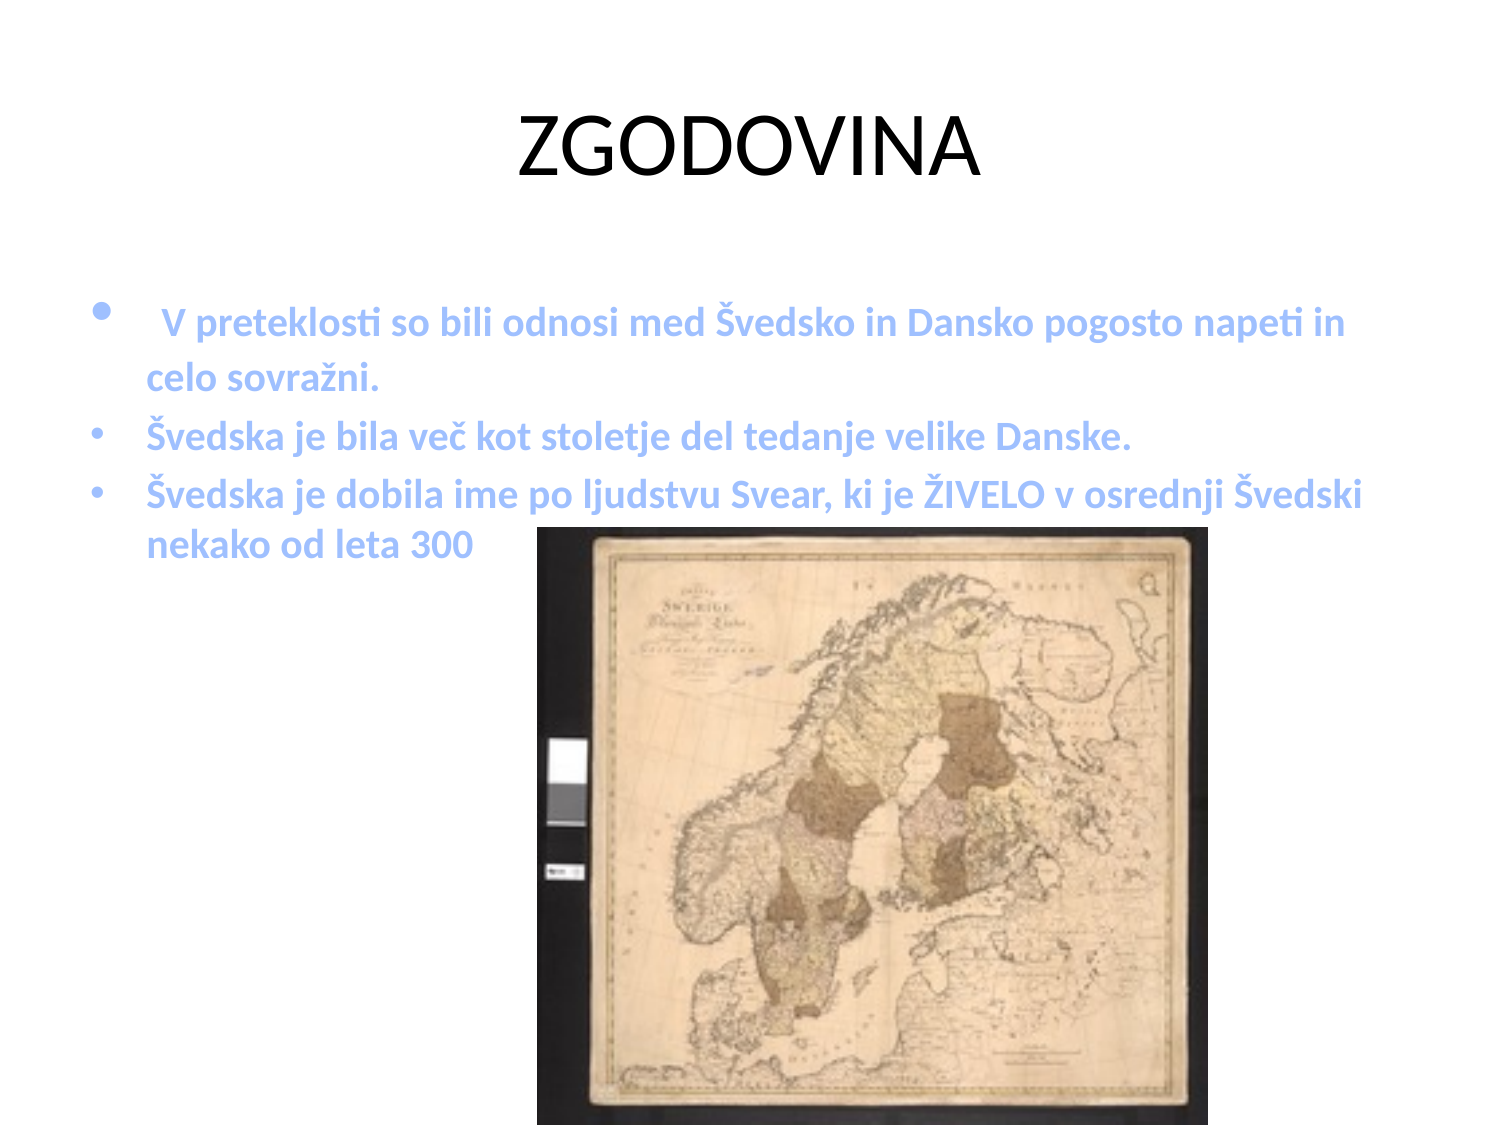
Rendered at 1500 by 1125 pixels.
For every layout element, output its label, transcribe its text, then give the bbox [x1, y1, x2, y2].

list V preteklosti so bili odnosi med Švedsko in Dansko pogosto napeti in celo sovražni. Švedska je bila več kot stoletje del tedanje velike Danske. Švedska je dobila ime po ljudstvu Svear, ki je ŽIVELO v osrednji Švedski nekako od leta 300 [75, 262, 1425, 1005]
picture [537, 527, 1208, 1125]
title ZGODOVINA [75, 45, 1425, 233]
